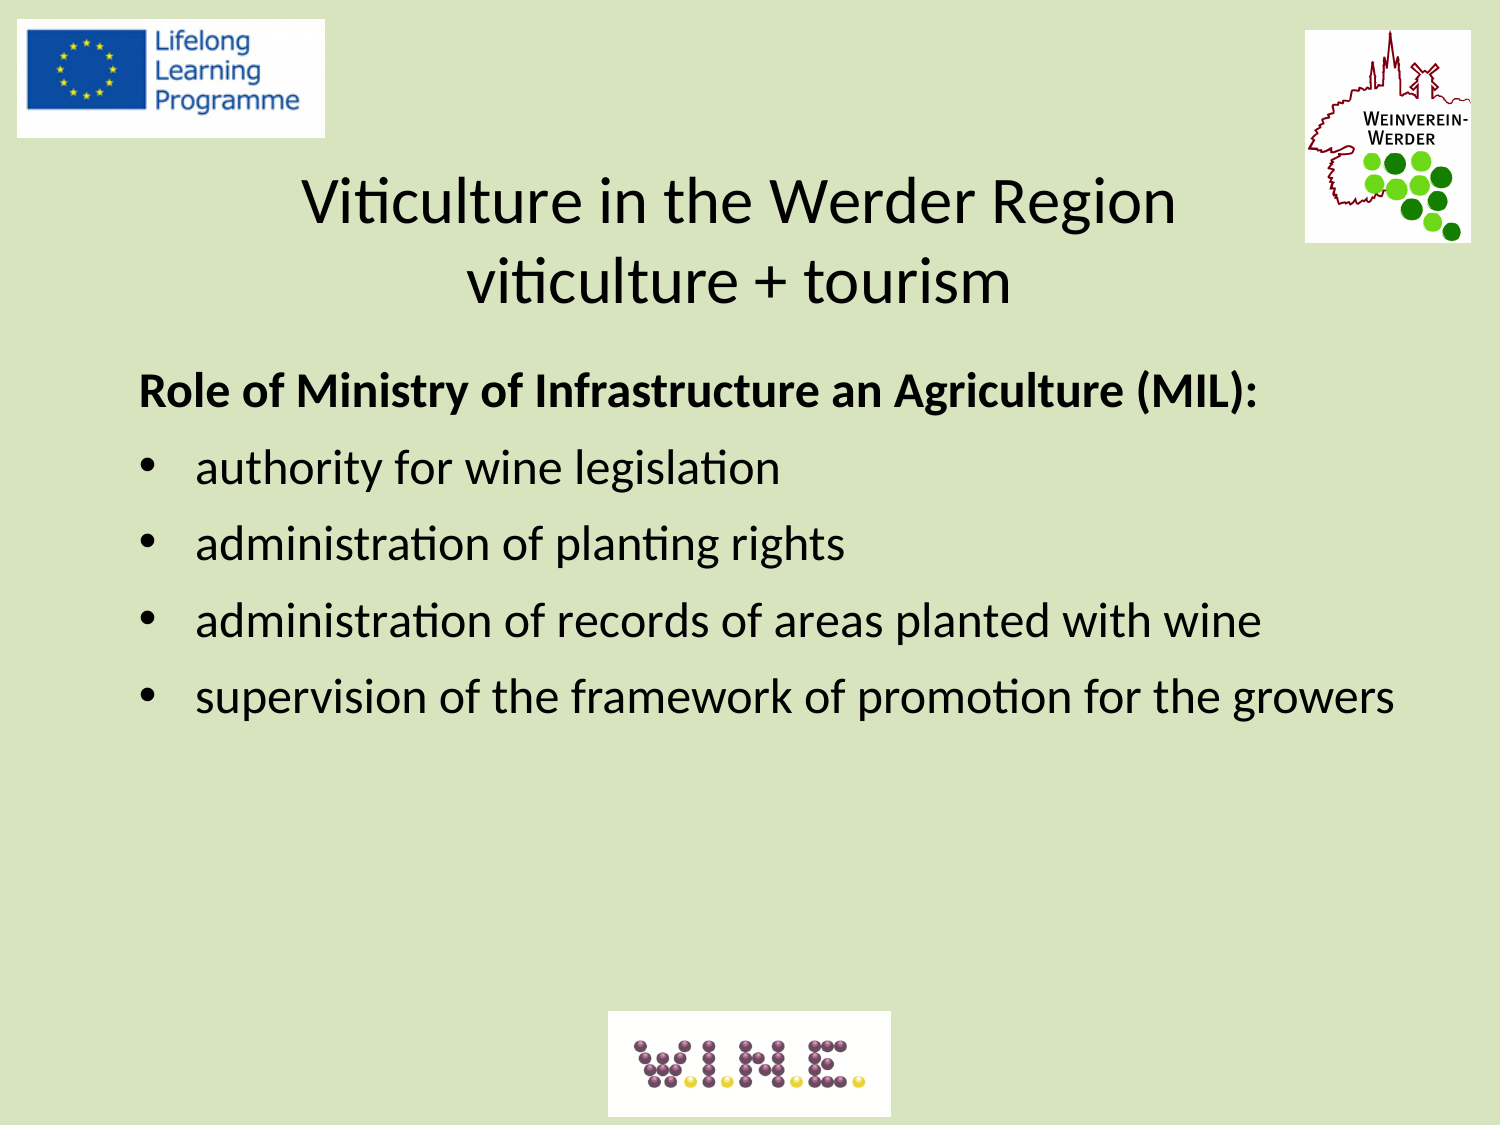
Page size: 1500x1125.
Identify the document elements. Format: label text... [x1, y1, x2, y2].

picture [608, 1011, 891, 1117]
picture [1305, 30, 1471, 243]
text_box Role of Ministry of Infrastructure an Agriculture (MIL): authority for wine legislation administration of planting rights administration of records of areas planted with wine supervision of the framework of promotion for the growers [123, 349, 1426, 1006]
text_box Viticulture in the Werder Region viticulture + tourism [64, 149, 1415, 315]
picture [17, 19, 325, 138]
